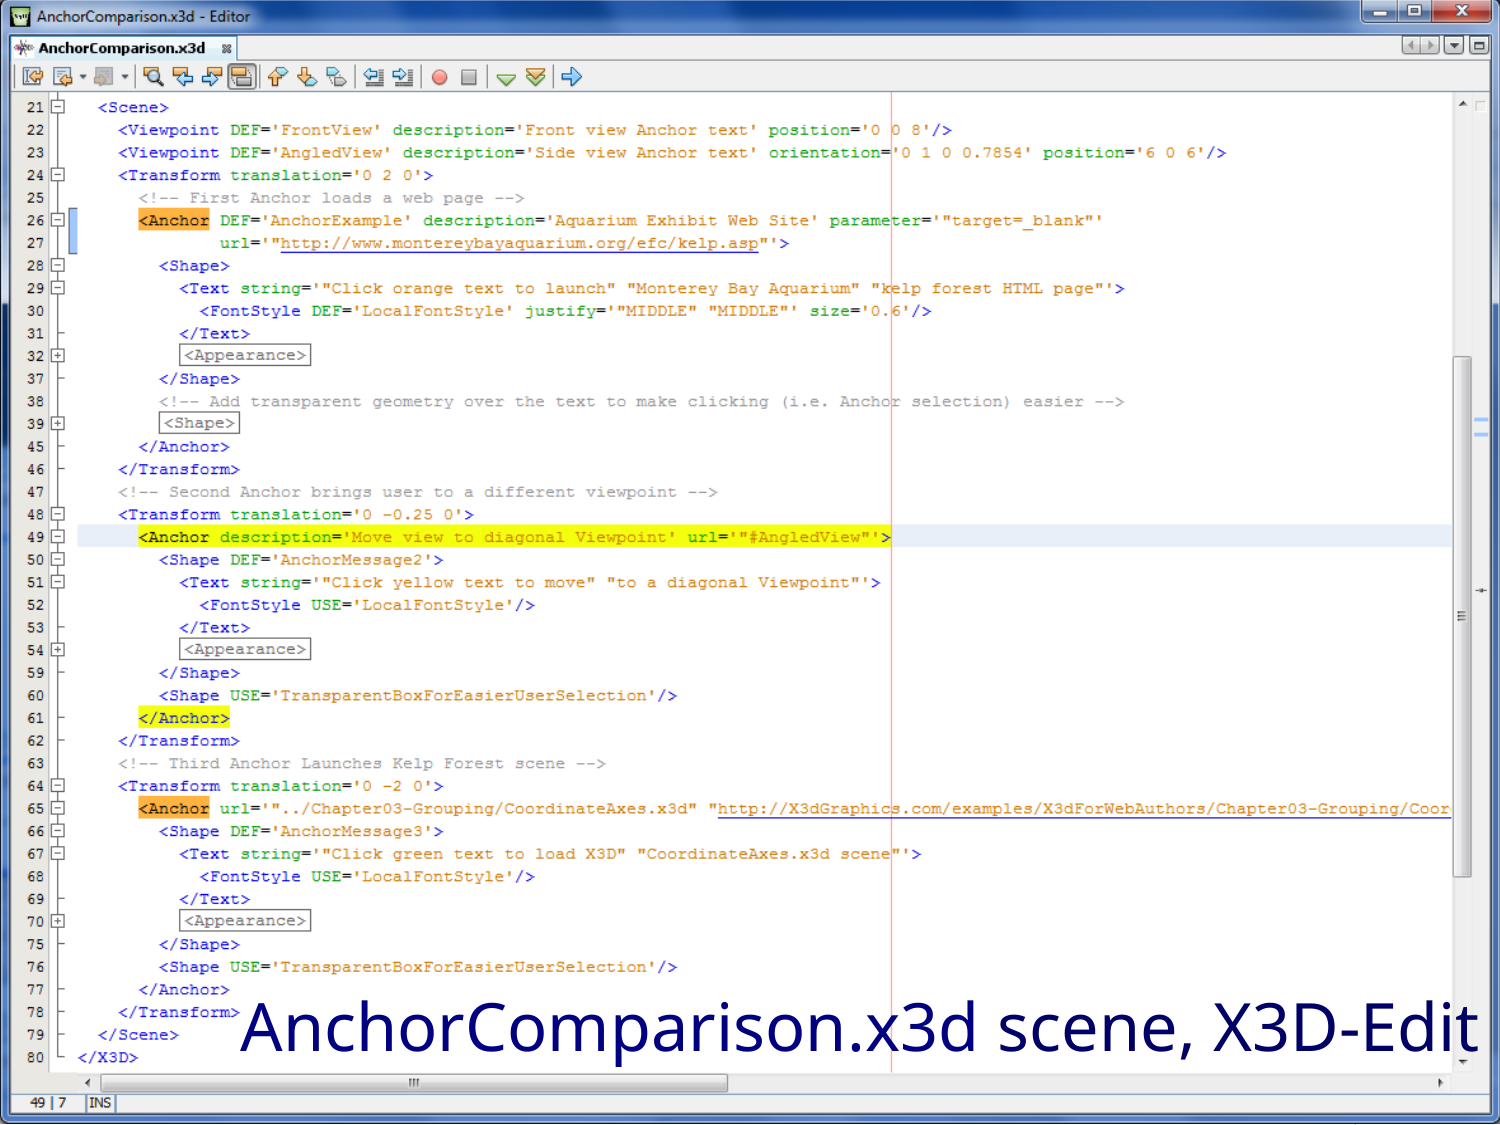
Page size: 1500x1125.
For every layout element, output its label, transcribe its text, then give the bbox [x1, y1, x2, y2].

title AnchorComparison.x3d scene, X3D-Edit [225, 931, 1496, 1120]
picture [0, 0, 1500, 1125]
